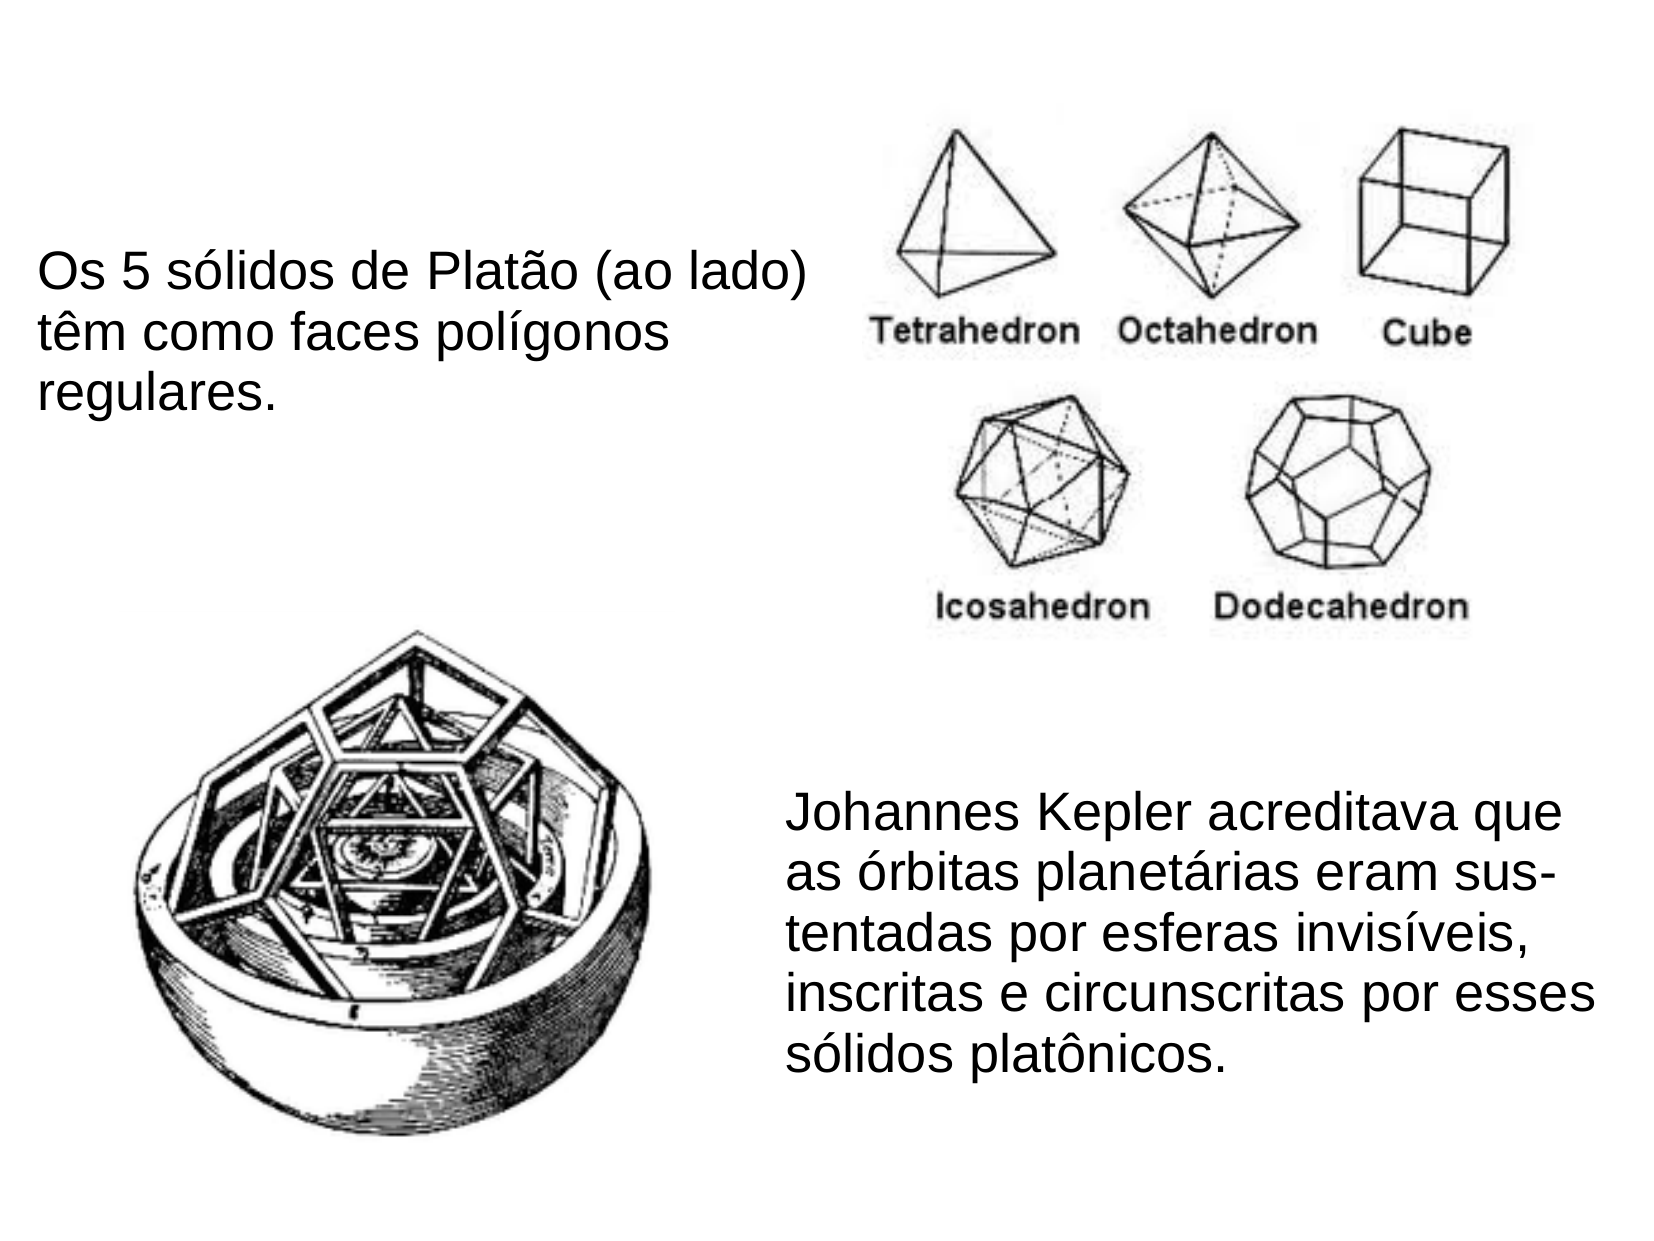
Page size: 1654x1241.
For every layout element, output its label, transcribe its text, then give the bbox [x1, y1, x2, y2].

text_box Os 5 sólidos de Platão (ao lado) têm como faces polígonos regulares. [22, 233, 826, 451]
text_box Johannes Kepler acreditava que as órbitas planetárias eram sus- tentadas por esferas invisíveis, inscritas e circunscritas por esses sólidos platônicos. [770, 773, 1613, 1126]
picture [119, 610, 676, 1163]
picture [862, 103, 1535, 651]
